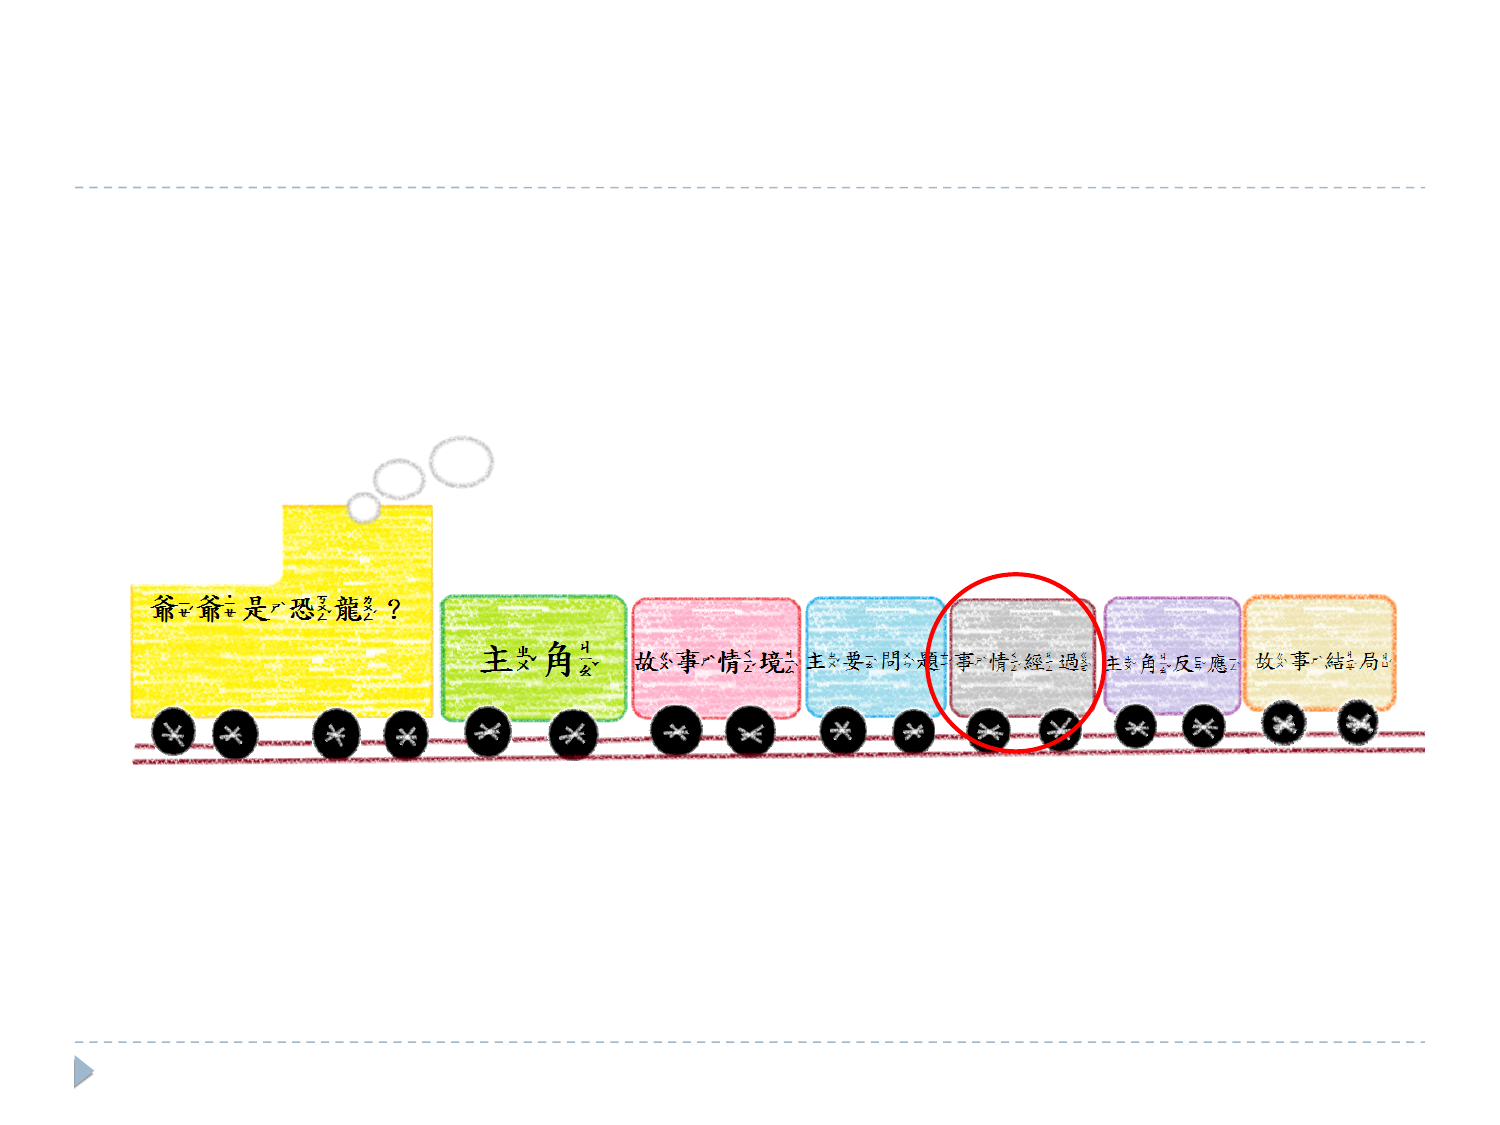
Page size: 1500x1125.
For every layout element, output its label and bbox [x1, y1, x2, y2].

picture [75, 434, 1425, 776]
